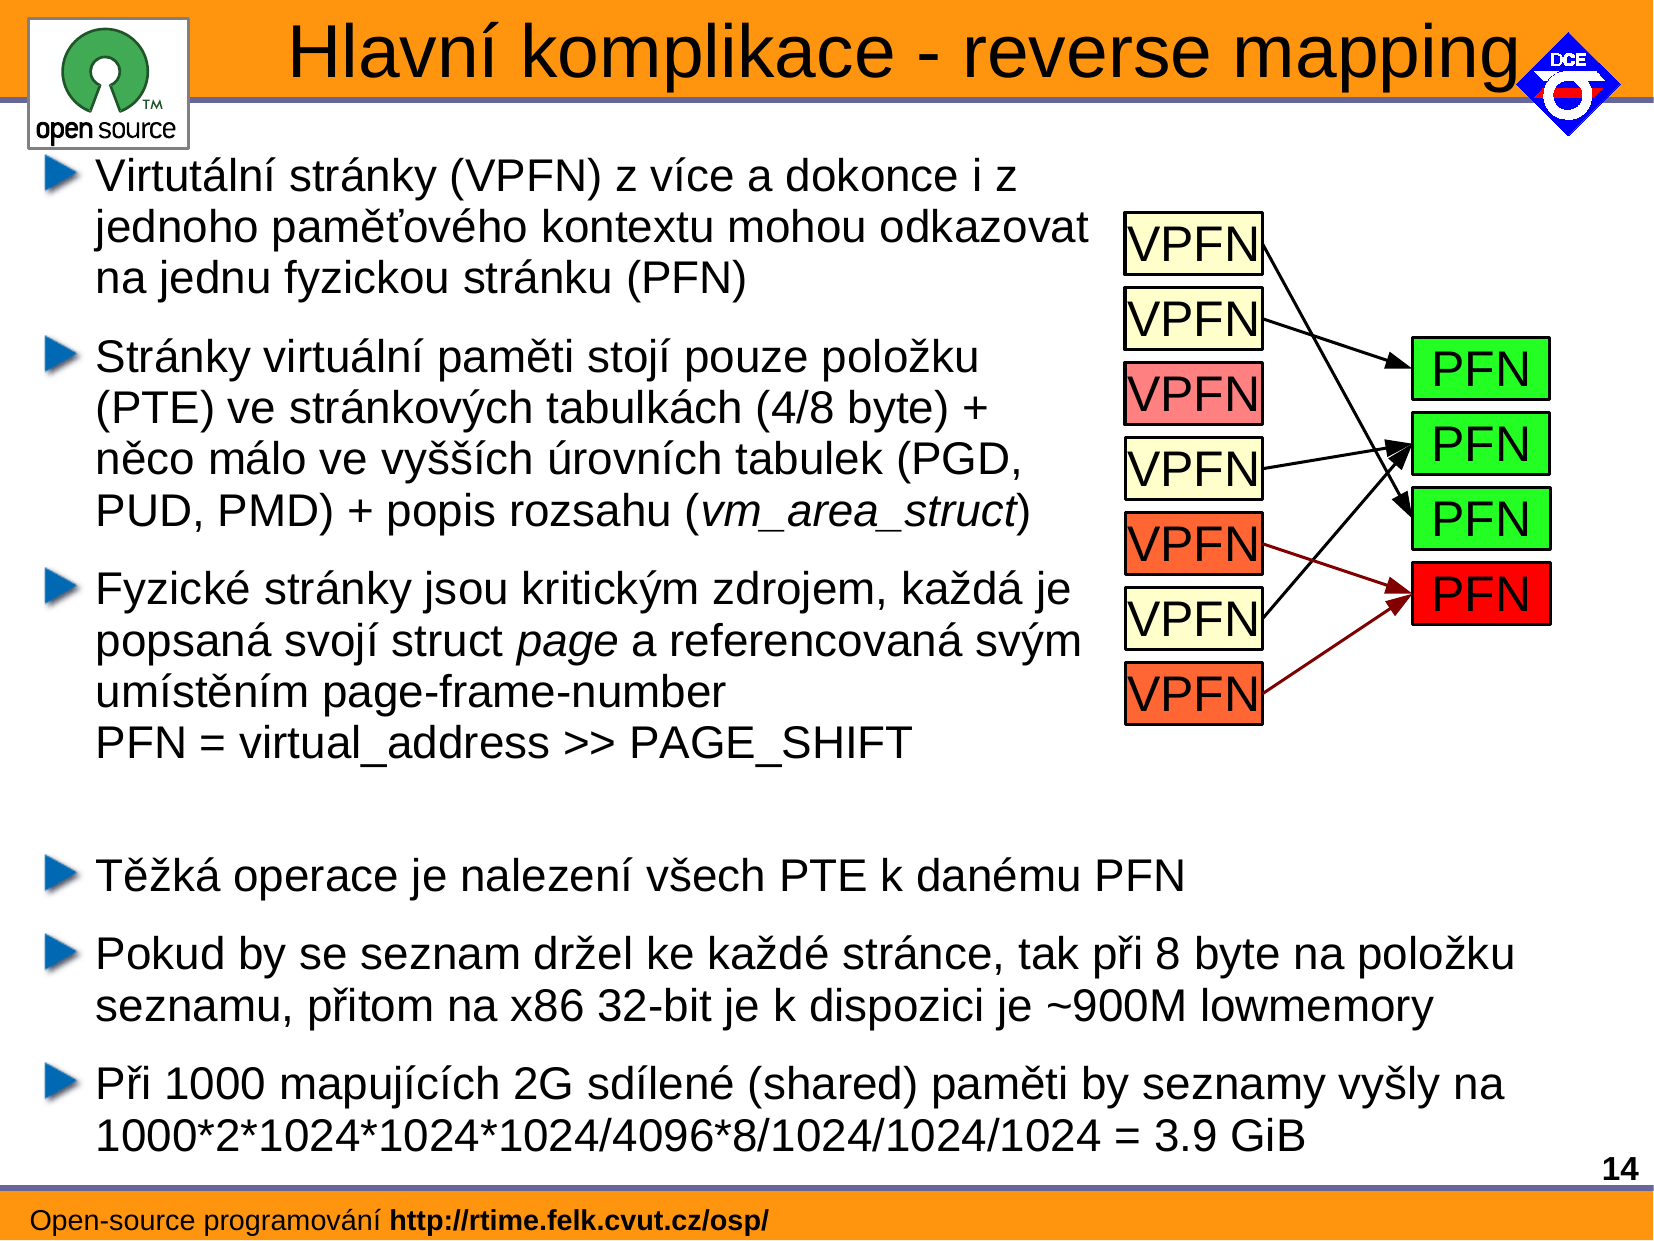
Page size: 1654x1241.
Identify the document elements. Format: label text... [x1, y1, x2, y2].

text_box PFN [1412, 487, 1551, 550]
text_box VPFN [1125, 662, 1263, 725]
text_box VPFN [1125, 512, 1263, 575]
text_box VPFN [1125, 587, 1263, 650]
title Hlavní komplikace - reverse mapping [178, 4, 1631, 98]
text_box VPFN [1125, 212, 1263, 275]
list Těžká operace je nalezení všech PTE k danému PFN Pokud by se seznam držel ke každé stránce, tak při 8 byte na položku seznamu, přitom na x86 32-bit je k dispozici je ~900M lowmemory Při 1000 mapujících 2G sdílené (shared) paměti by seznamy vyšly na 1000*2*1024*1024*1024/4096*8/1024/1024/1024 = 3.9 GiB [25, 849, 1600, 1227]
text_box VPFN [1125, 362, 1263, 425]
text_box PFN [1412, 337, 1550, 400]
text_box VPFN [1125, 437, 1263, 500]
text_box PFN [1412, 562, 1551, 625]
text_box VPFN [1125, 287, 1263, 350]
text_box PFN [1412, 412, 1550, 475]
list Virtutální stránky (VPFN) z více a dokonce i z jednoho paměťového kontextu mohou odkazovat na jednu fyzickou stránku (PFN) Stránky virtuální paměti stojí pouze položku (PTE) ve stránkových tabulkách (4/8 byte) + něco málo ve vyšších úrovních tabulek (PGD, PUD, PMD) + popis rozsahu (vm_area_struct) Fyzické stránky jsou kritickým zdrojem, každá je popsaná svojí struct page a referencovaná svým umístěním page-frame-number PFN = virtual_address >> PAGE_SHIFT [24, 150, 1100, 850]
